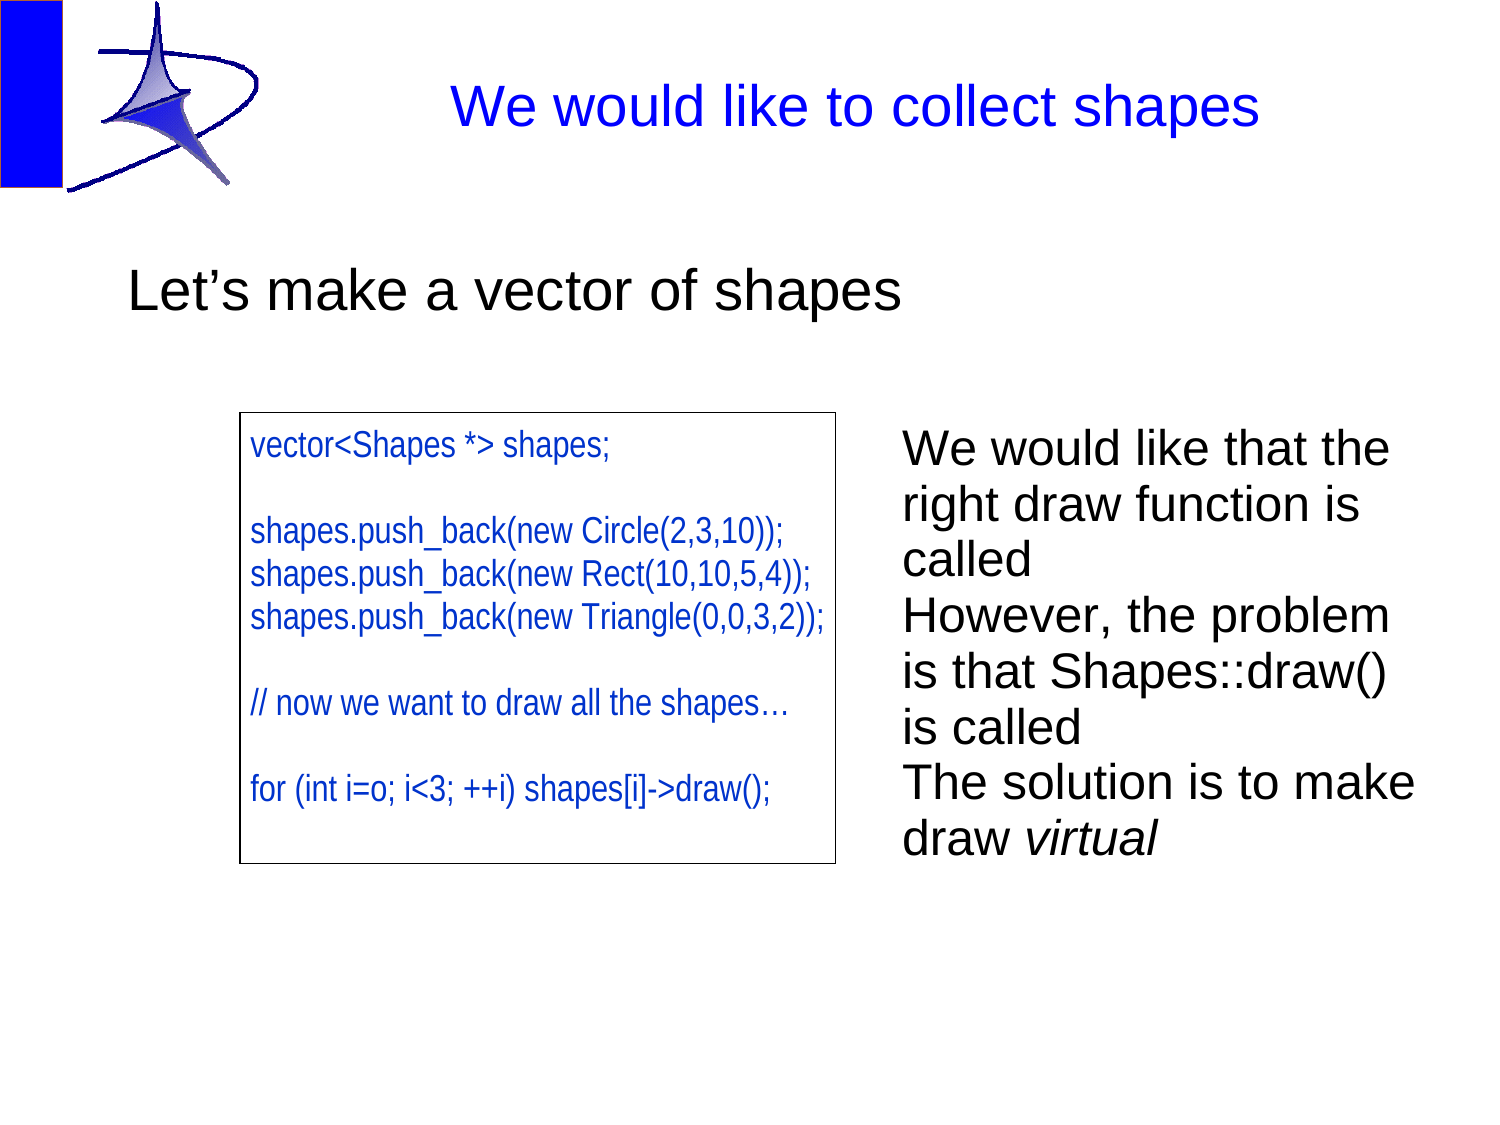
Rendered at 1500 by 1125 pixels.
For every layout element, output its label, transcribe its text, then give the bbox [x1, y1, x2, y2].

text_box We would like that the right draw function is called However, the problem is that Shapes::draw() is called The solution is to make draw virtual [887, 412, 1450, 888]
picture [62, 0, 263, 197]
title We would like to collect shapes [262, 24, 1450, 188]
text_box vector<Shapes *> shapes; shapes.push_back(new Circle(2,3,10)); shapes.push_back(new Rect(10,10,5,4)); shapes.push_back(new Triangle(0,0,3,2)); // now we want to draw all the shapes… for (int i=o; i<3; ++i) shapes[i]->draw(); [240, 412, 836, 864]
list Let’s make a vector of shapes [112, 249, 1450, 376]
